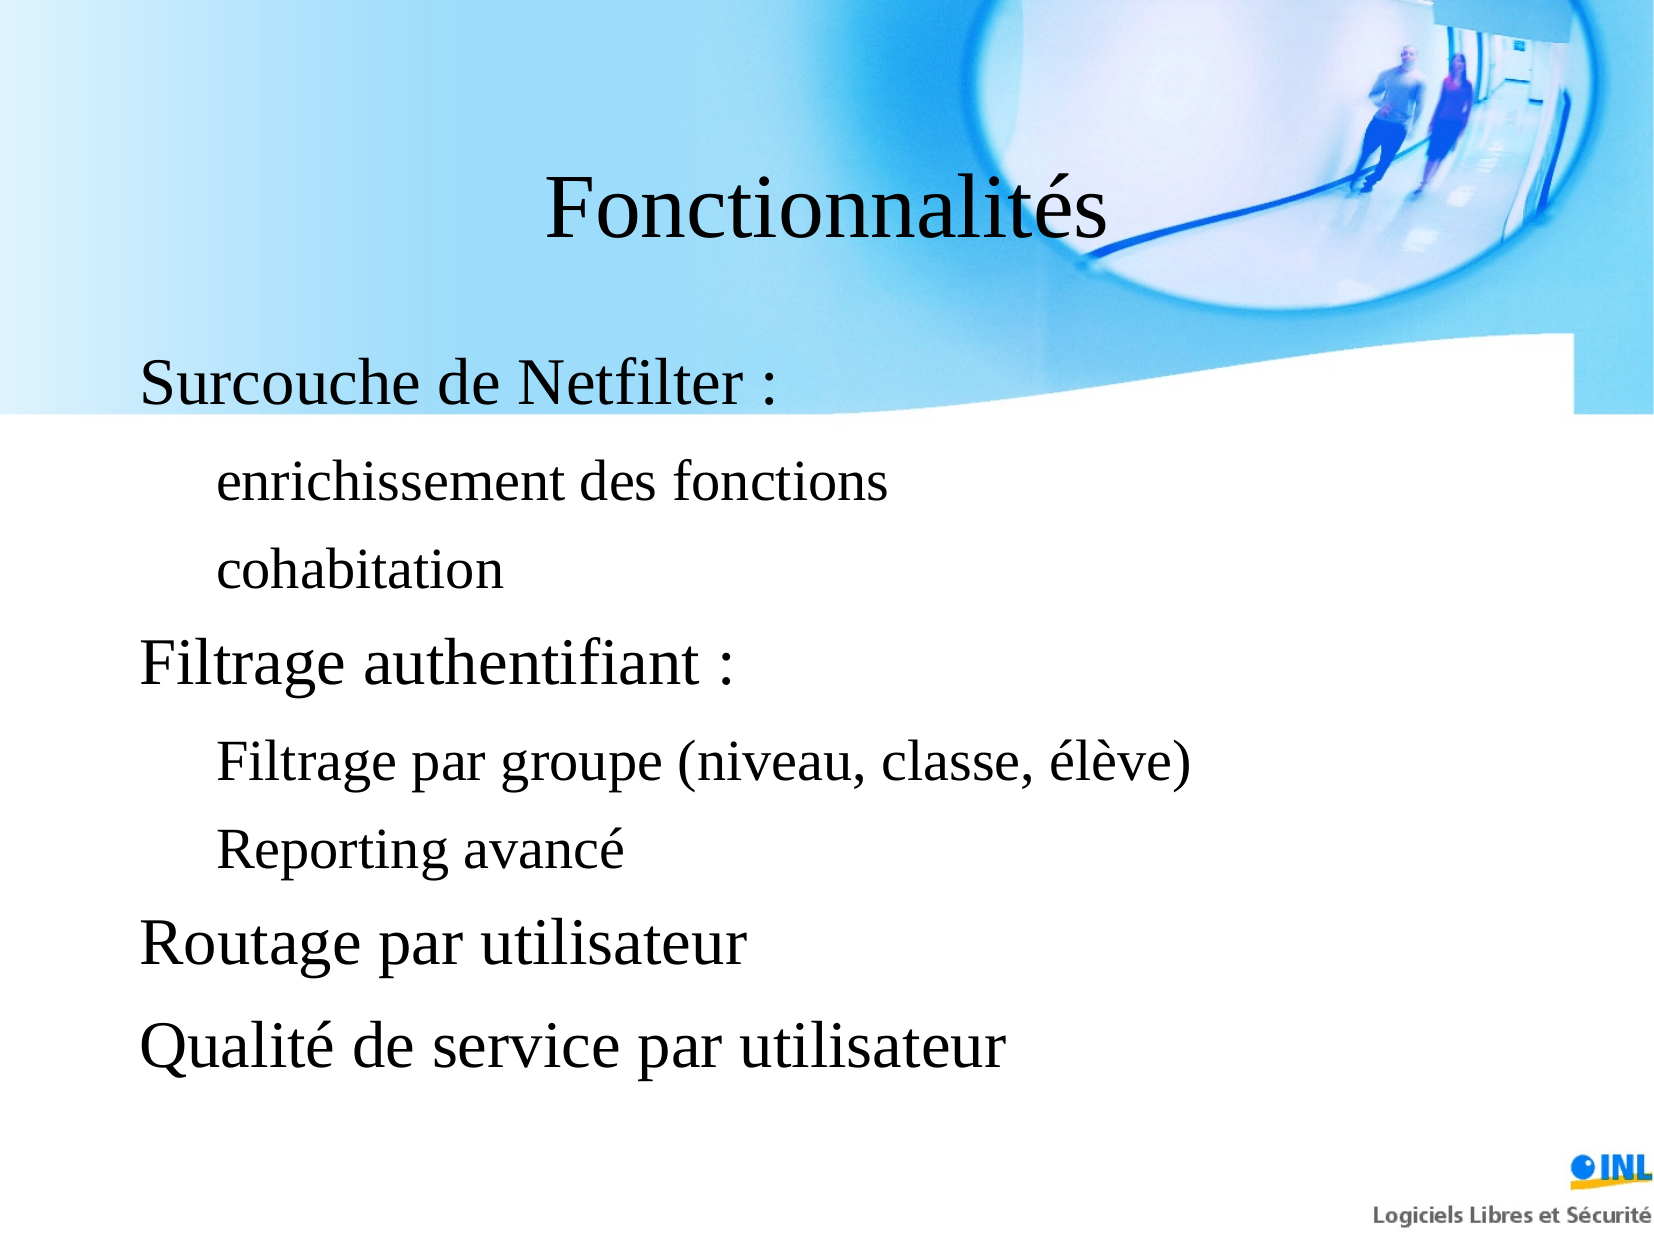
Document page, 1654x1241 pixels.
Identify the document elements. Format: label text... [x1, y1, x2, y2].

title Fonctionnalités [121, 102, 1534, 311]
picture [0, 0, 1654, 1241]
list Surcouche de Netfilter : enrichissement des fonctions cohabitation Filtrage authentifiant : Filtrage par groupe (niveau, classe, élève) Reporting avancé Routage par utilisateur Qualité de service par utilisateur [121, 344, 1534, 1127]
